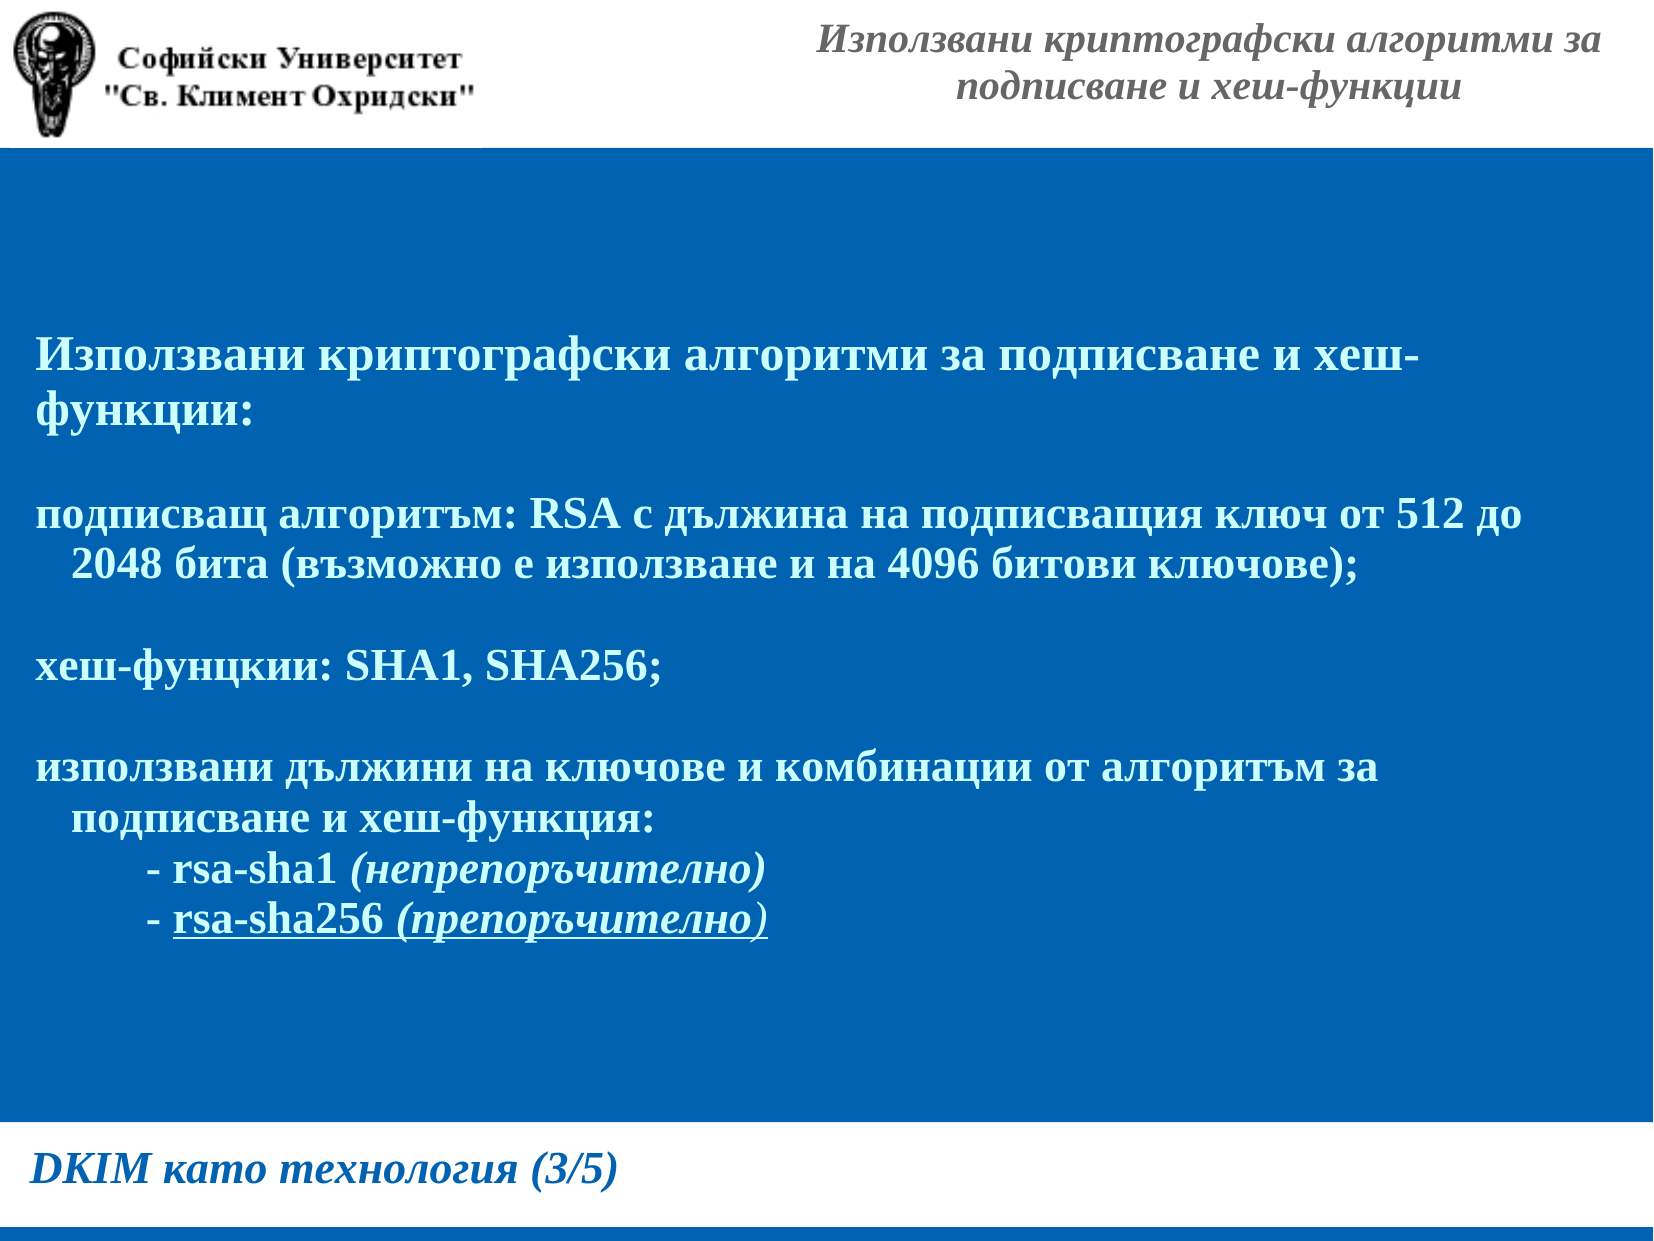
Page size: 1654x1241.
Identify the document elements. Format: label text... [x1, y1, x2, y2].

text_box DKIM като технология (3/5) [29, 1143, 634, 1211]
title Използвани криптографски алгоритми за подписване и хеш-функции [767, 0, 1652, 124]
text_box Използвани криптографски алгоритми за подписване и хеш-функции: подписващ алгоритъм: RSA с дължина на подписващия ключ от 512 до 2048 бита (възможно е използване и на 4096 битови ключове); хеш-фунцкии: SHA1, SHA256; използвани дължини на ключове и комбинации от алгоритъм за подписване и хеш-функция: - rsa-sha1 (непрепоръчително) - rsa-sha256 (препоръчително) [0, 147, 1653, 1123]
picture [10, 0, 482, 148]
